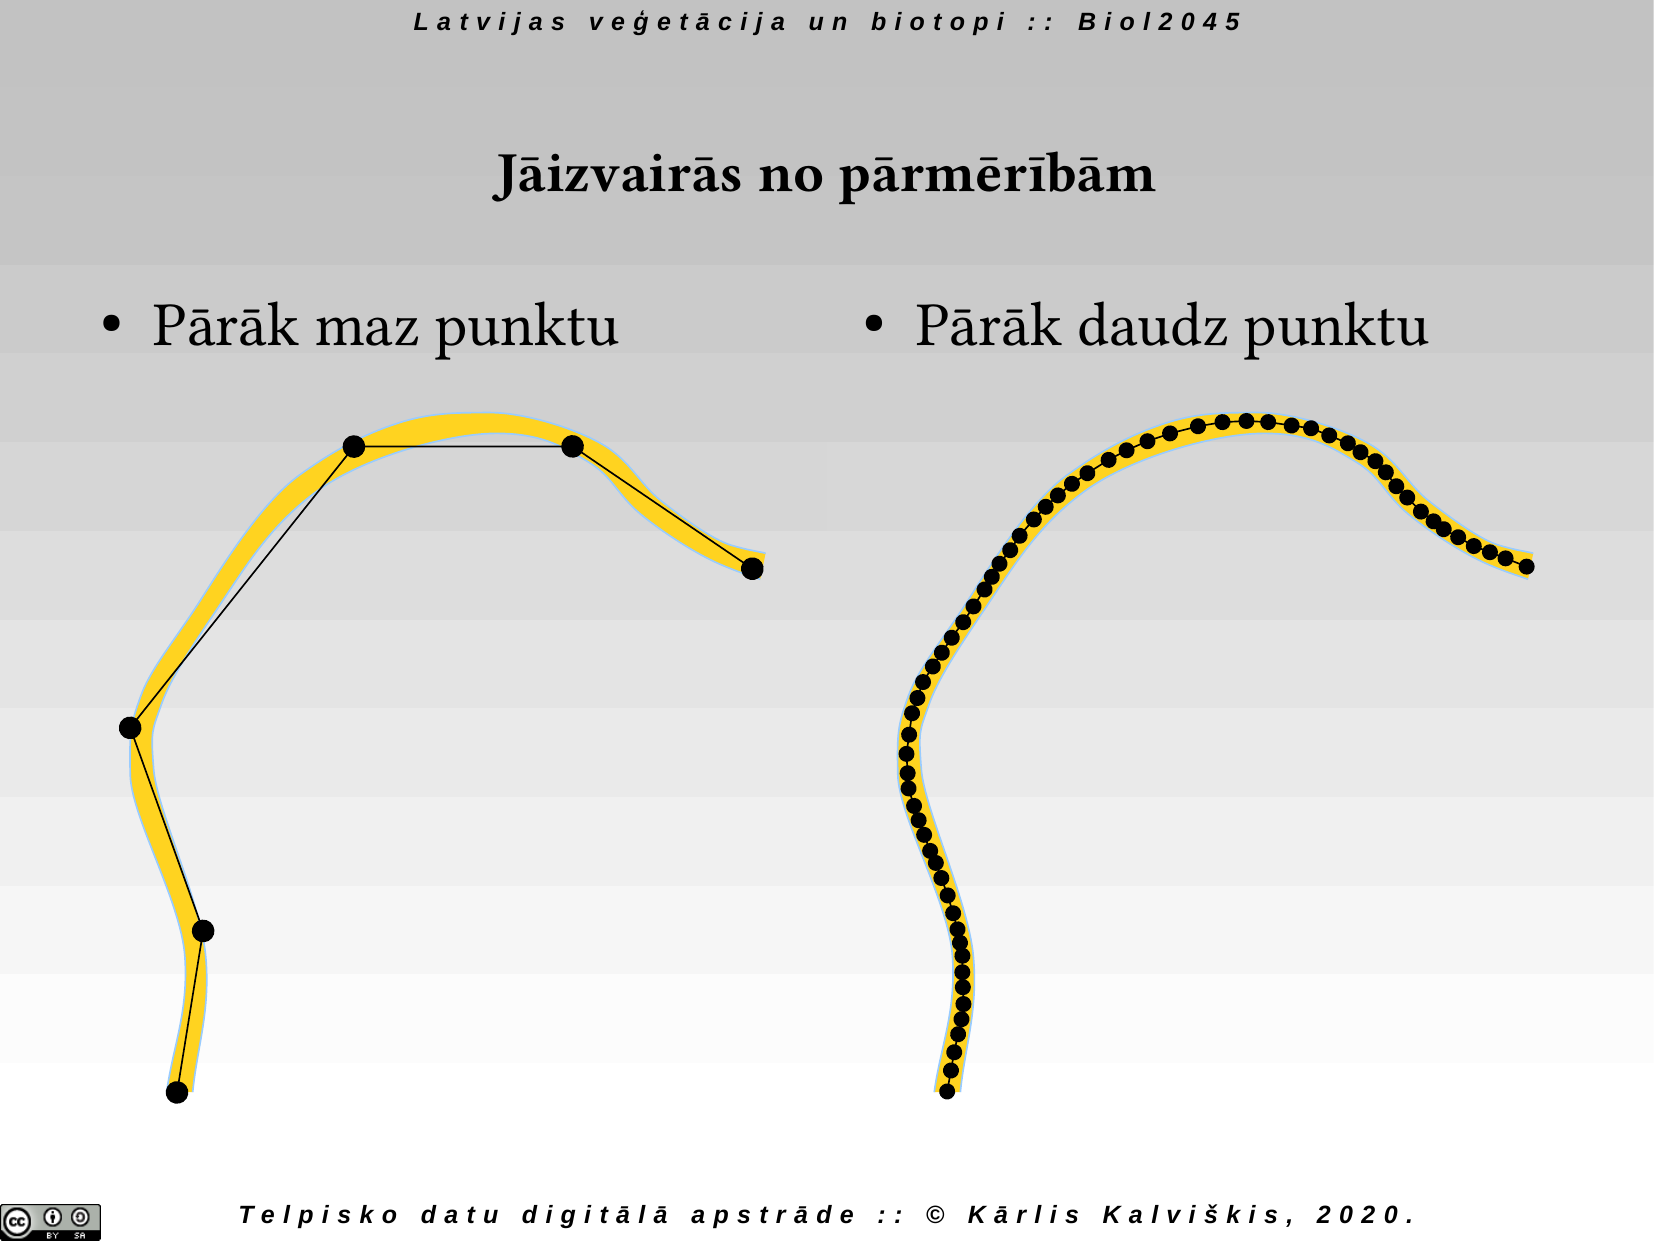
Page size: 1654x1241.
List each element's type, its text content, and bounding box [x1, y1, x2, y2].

picture [0, 0, 1654, 1241]
list Pārāk maz punktu [82, 289, 809, 1113]
text_box [897, 412, 1535, 1100]
text_box [118, 412, 766, 1104]
title Jāizvairās no pārmērībām [29, 49, 1625, 296]
list Pārāk daudz punktu [845, 289, 1572, 1113]
